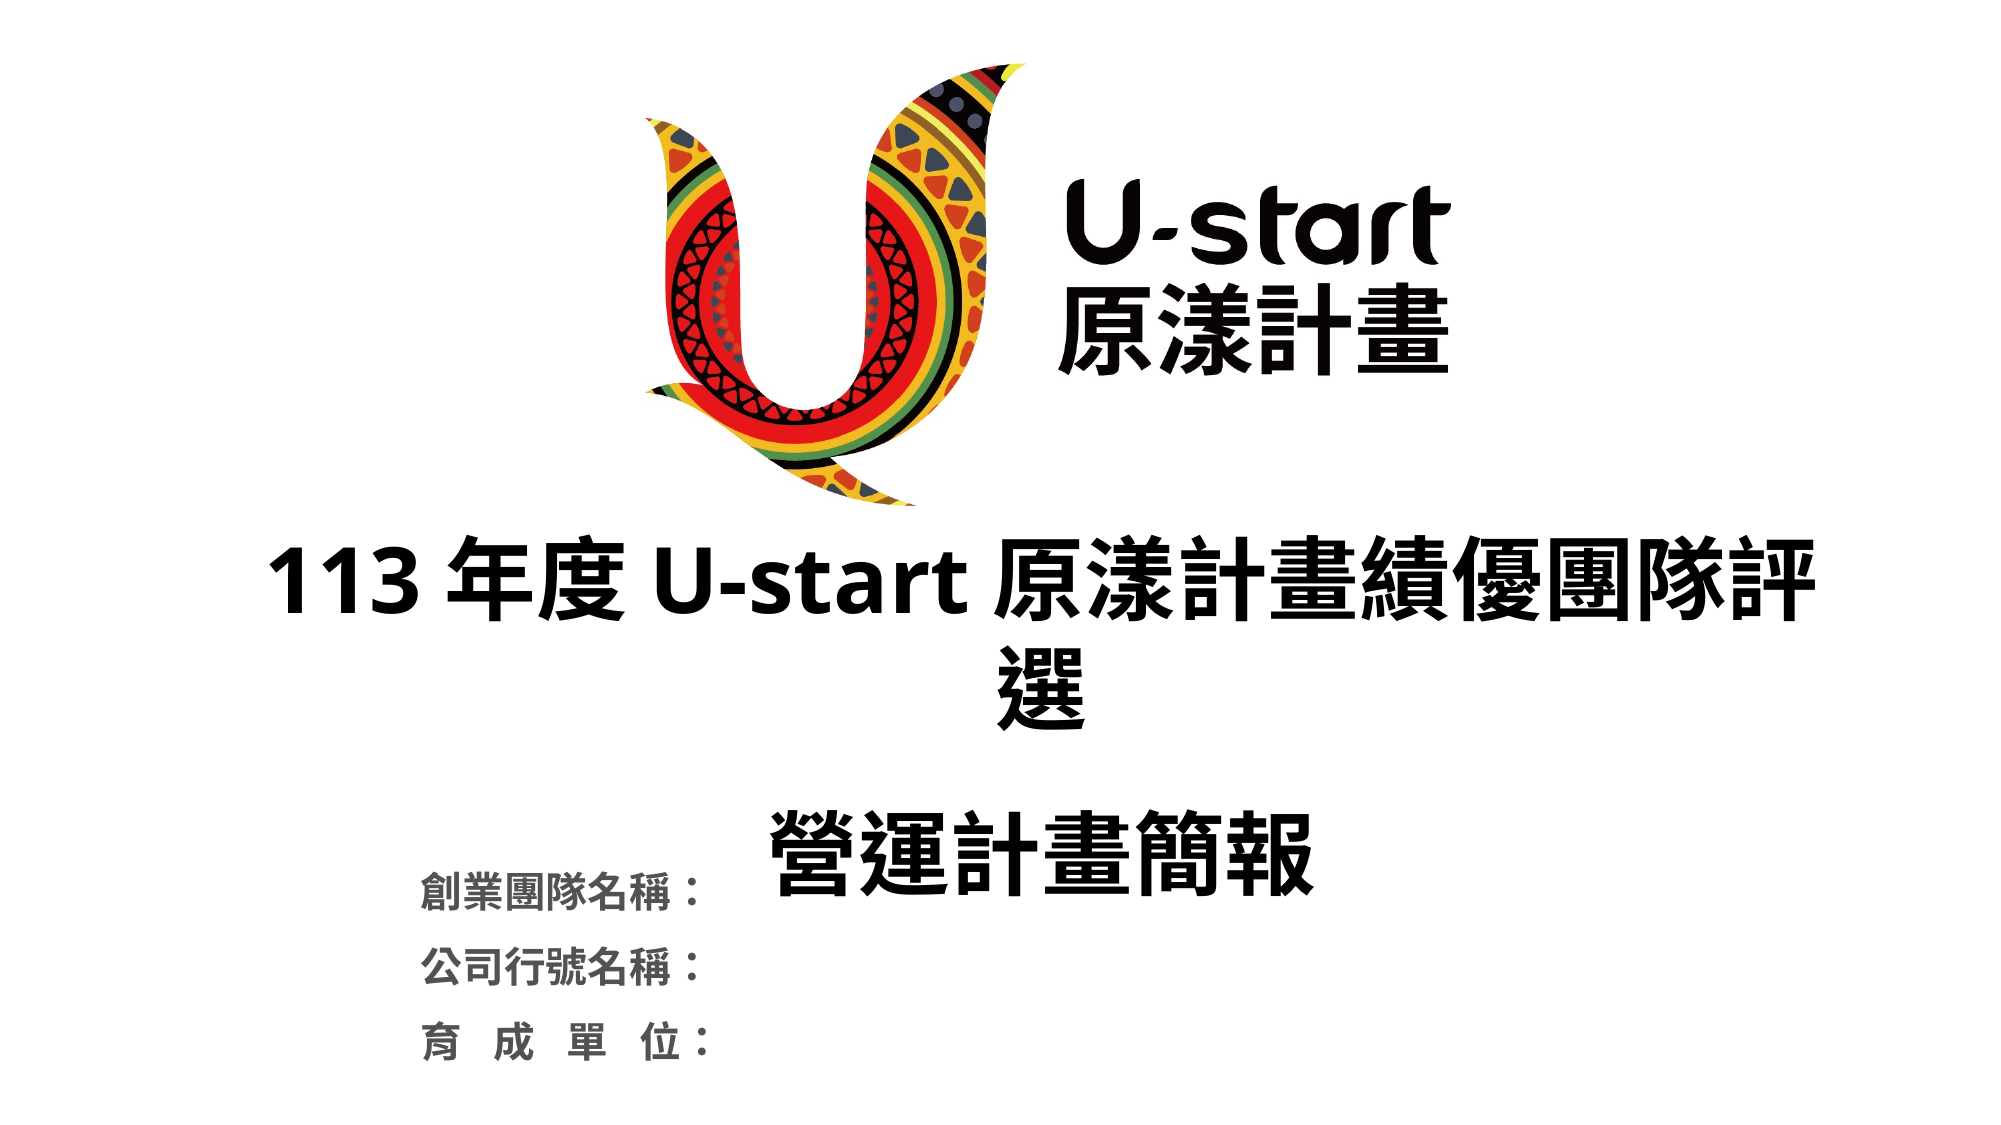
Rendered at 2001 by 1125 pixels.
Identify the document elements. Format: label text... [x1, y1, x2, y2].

text_box 113年度U-start原漾計畫績優團隊評選 營運計畫簡報 [214, 515, 1869, 915]
text_box 創業團隊名稱： 公司行號名稱： 育成單位： [406, 833, 1514, 1073]
picture [607, 49, 1477, 515]
